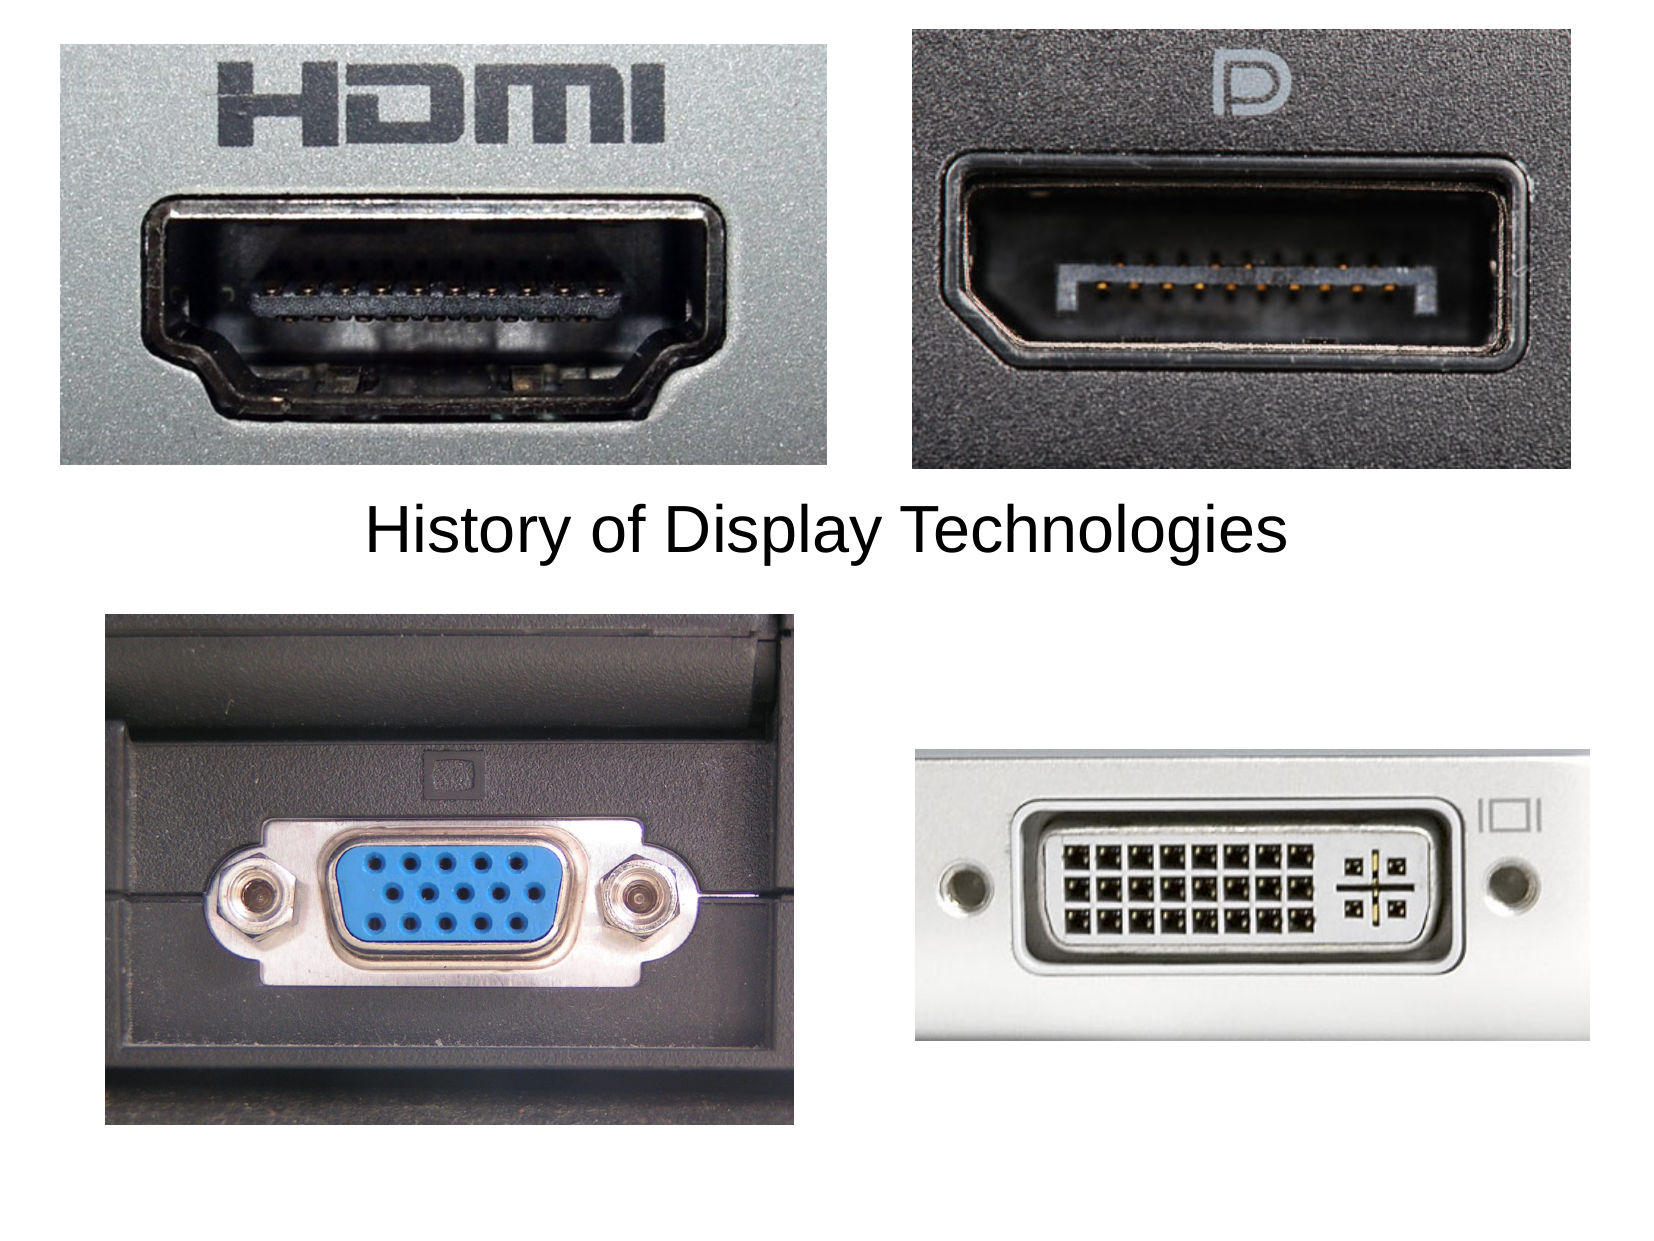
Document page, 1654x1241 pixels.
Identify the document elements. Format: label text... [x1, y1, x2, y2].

subtitle History of Display Technologies [82, 49, 1571, 1010]
picture [912, 29, 1571, 469]
picture [105, 614, 794, 1126]
picture [915, 749, 1590, 1041]
picture [60, 44, 827, 466]
